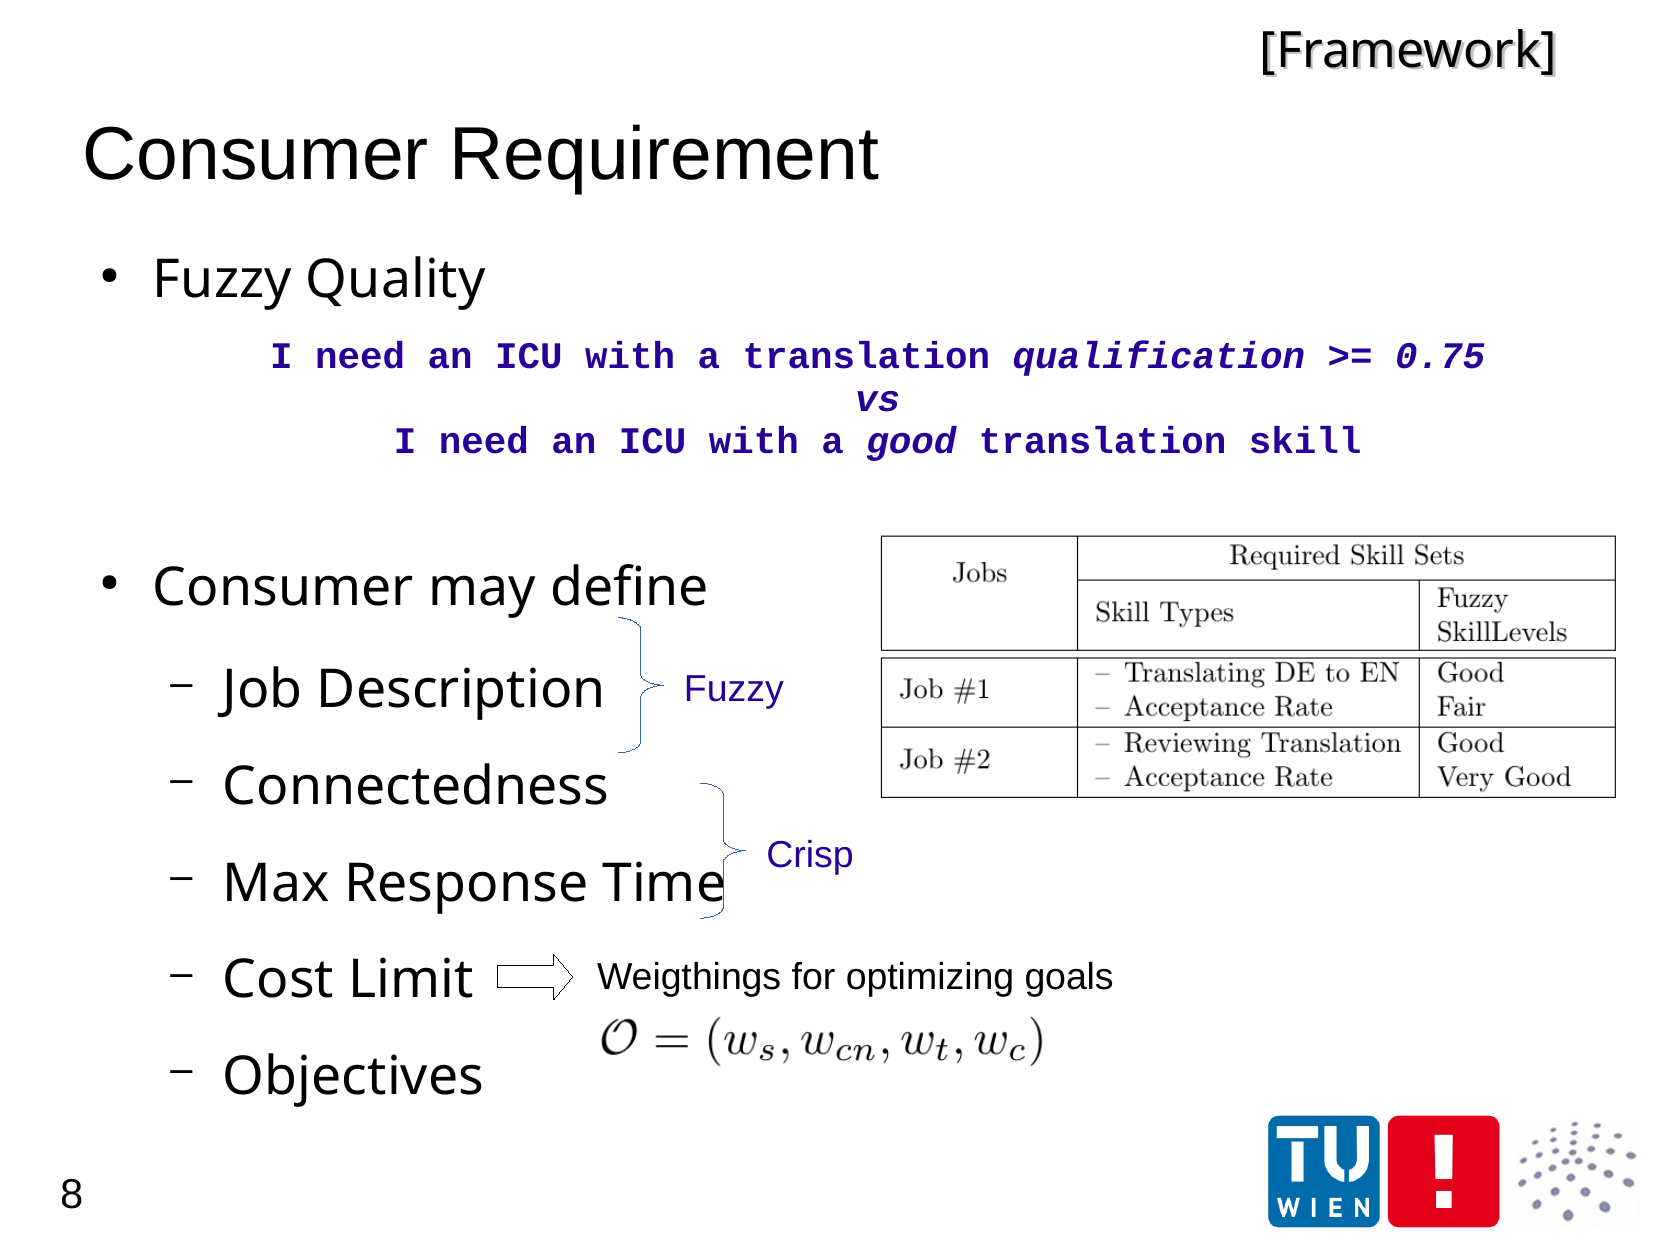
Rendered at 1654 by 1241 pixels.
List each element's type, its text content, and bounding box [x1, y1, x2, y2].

picture [598, 1014, 1049, 1072]
title Consumer Requirement [82, 73, 1571, 234]
picture [1261, 1111, 1507, 1234]
text_box Crisp [751, 825, 887, 886]
text_box Fuzzy [669, 660, 805, 721]
picture [870, 528, 1628, 809]
text_box [Framework] [1245, 6, 1591, 86]
text_box [497, 954, 573, 1000]
picture [1515, 1120, 1642, 1228]
text_box Weigthings for optimizing goals [582, 948, 1129, 1006]
text_box I need an ICU with a translation qualification >= 0.75 vs I need an ICU with a good translation skill [255, 330, 1501, 474]
list Fuzzy Quality Consumer may define Job Description Connectedness Max Response Time Cost Limit Objectives [82, 240, 1571, 1111]
